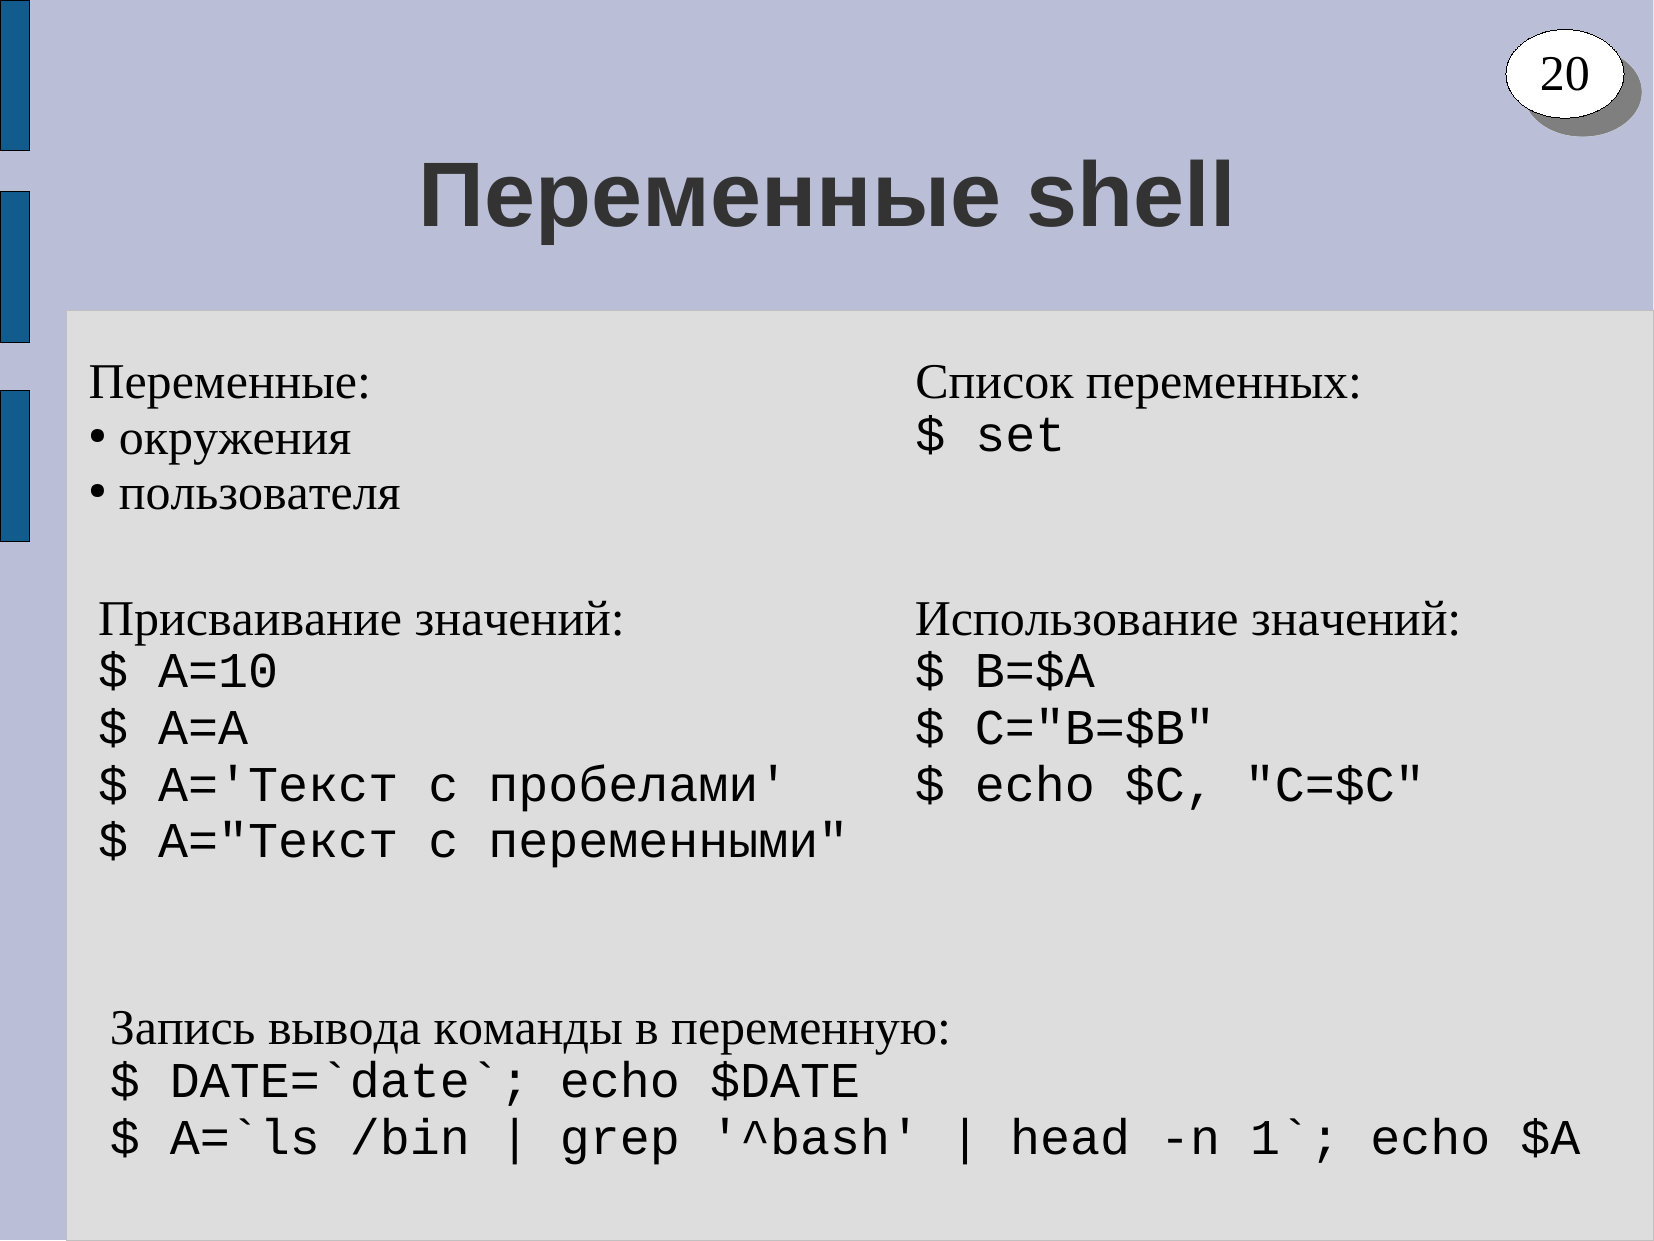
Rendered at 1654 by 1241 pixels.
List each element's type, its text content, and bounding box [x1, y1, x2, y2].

text_box Присваивание значений: $ A=10 $ A=A $ A='Текст с пробелами' $ A="Текст с переменными" [98, 590, 849, 873]
title Переменные shell [121, 91, 1534, 299]
text_box Использование значений: $ B=$A $ C="B=$B" $ echo $C, "C=$C" [914, 590, 1463, 817]
text_box Список переменных: $ set [915, 354, 1363, 467]
text_box Запись вывода команды в переменную: $ DATE=`date`; echo $DATE $ A=`ls /bin | grep '^bash' | head -n 1`; echo $A [109, 1000, 1580, 1170]
text_box 20 [1505, 29, 1625, 119]
text_box Переменные: окружения пользователя [88, 354, 402, 521]
